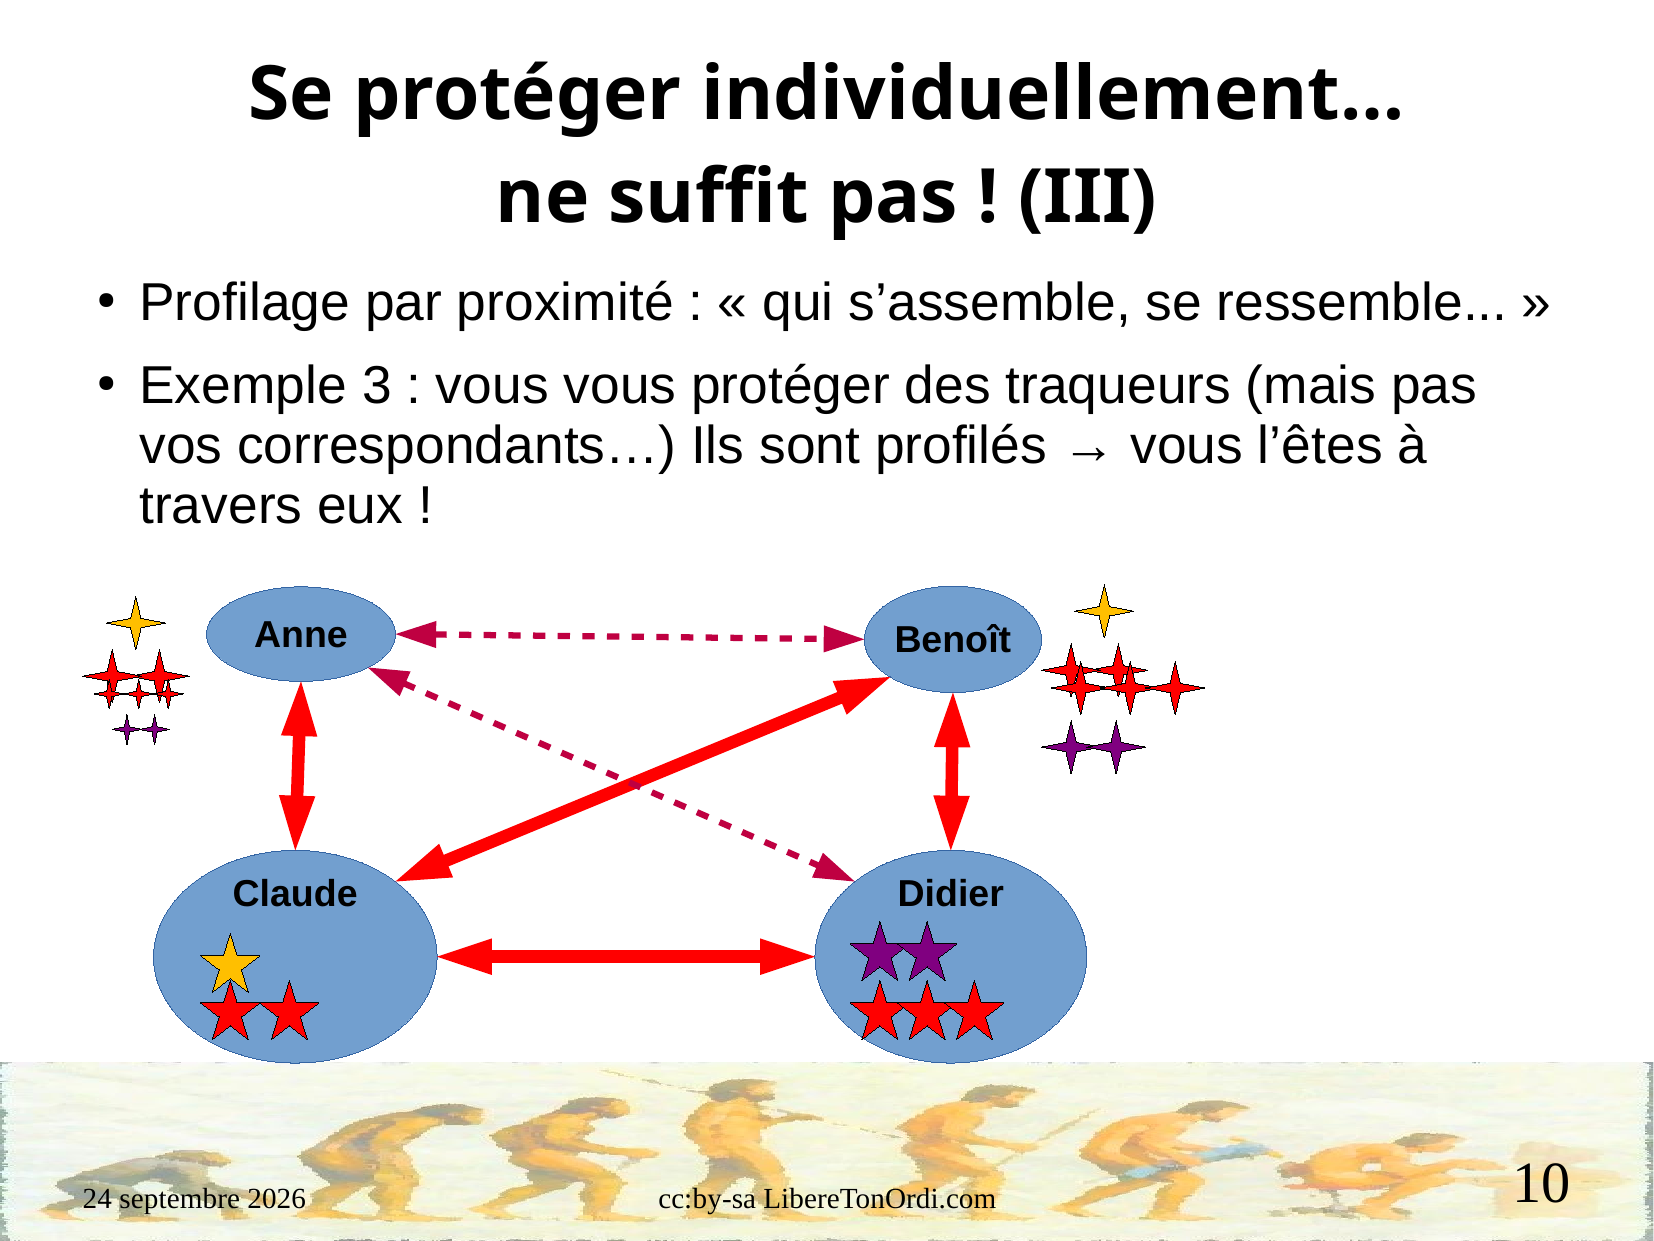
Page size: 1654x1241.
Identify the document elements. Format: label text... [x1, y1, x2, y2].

list Profilage par proximité : « qui s’assemble, se ressemble... » Exemple 3 : vous vous protéger des traqueurs (mais pas vos correspondants…) Ils sont profilés → vous l’êtes à travers eux ! [82, 271, 1571, 556]
text_box [850, 980, 1004, 1040]
text_box [82, 649, 190, 709]
text_box [106, 596, 166, 650]
text_box Didier [814, 850, 1087, 1064]
text_box [112, 714, 170, 745]
text_box Claude [153, 850, 438, 1064]
text_box [200, 933, 319, 1040]
text_box [1074, 584, 1134, 638]
text_box Anne [206, 586, 396, 682]
text_box [850, 921, 957, 981]
text_box Benoît [864, 586, 1042, 693]
picture [0, 1062, 1654, 1241]
title Se protéger individuellement… ne suffit pas ! (III) [82, 55, 1571, 228]
text_box [1041, 720, 1146, 774]
text_box [1041, 643, 1205, 715]
